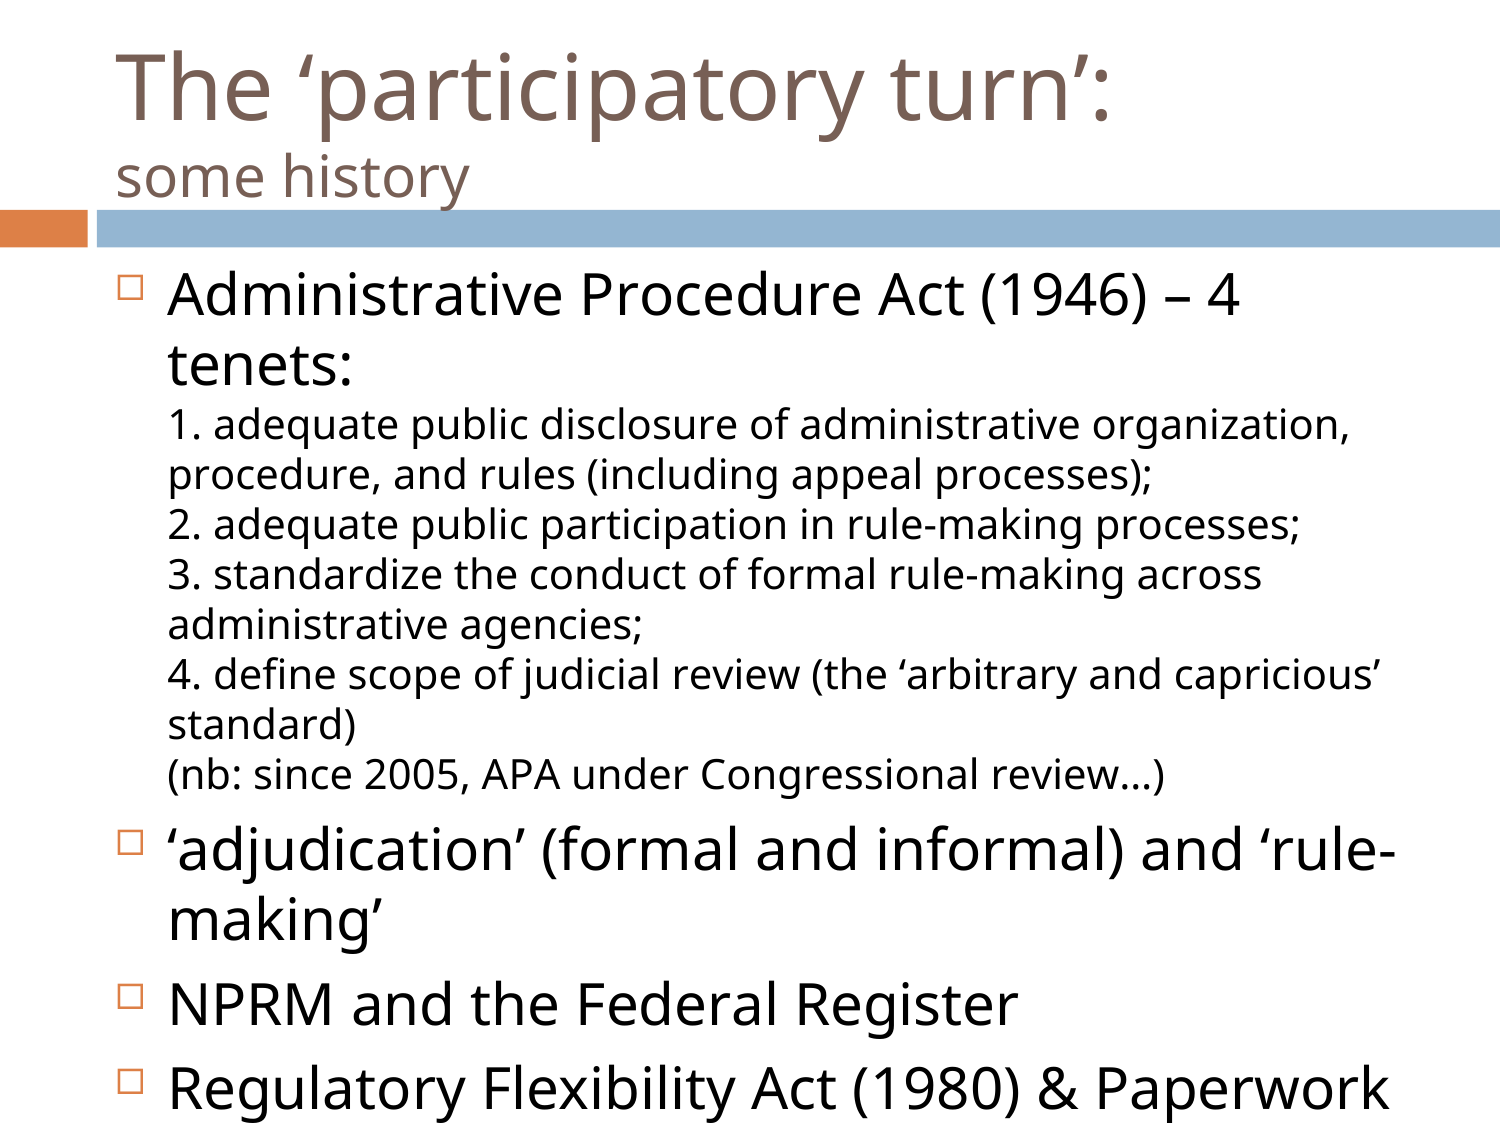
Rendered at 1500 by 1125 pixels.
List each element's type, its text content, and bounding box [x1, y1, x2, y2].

list Administrative Procedure Act (1946) – 4 tenets: 1. adequate public disclosure of administrative organization, procedure, and rules (including appeal processes); 2. adequate public participation in rule-making processes; 3. standardize the conduct of formal rule-making across administrative agencies; 4. define scope of judicial review (the ‘arbitrary and capricious’ standard) (nb: since 2005, APA under Congressional review…) ‘adjudication’ (formal and informal) and ‘rule-making’ NPRM and the Federal Register Regulatory Flexibility Act (1980) & Paperwork Reduction Act (1980) (establishes Office of Information and Regulatory Affairs within OMB with discretionary power to relax and manage gov’t information processes) [99, 249, 1438, 1125]
title The ‘participatory turn’: some history [100, 21, 1438, 217]
